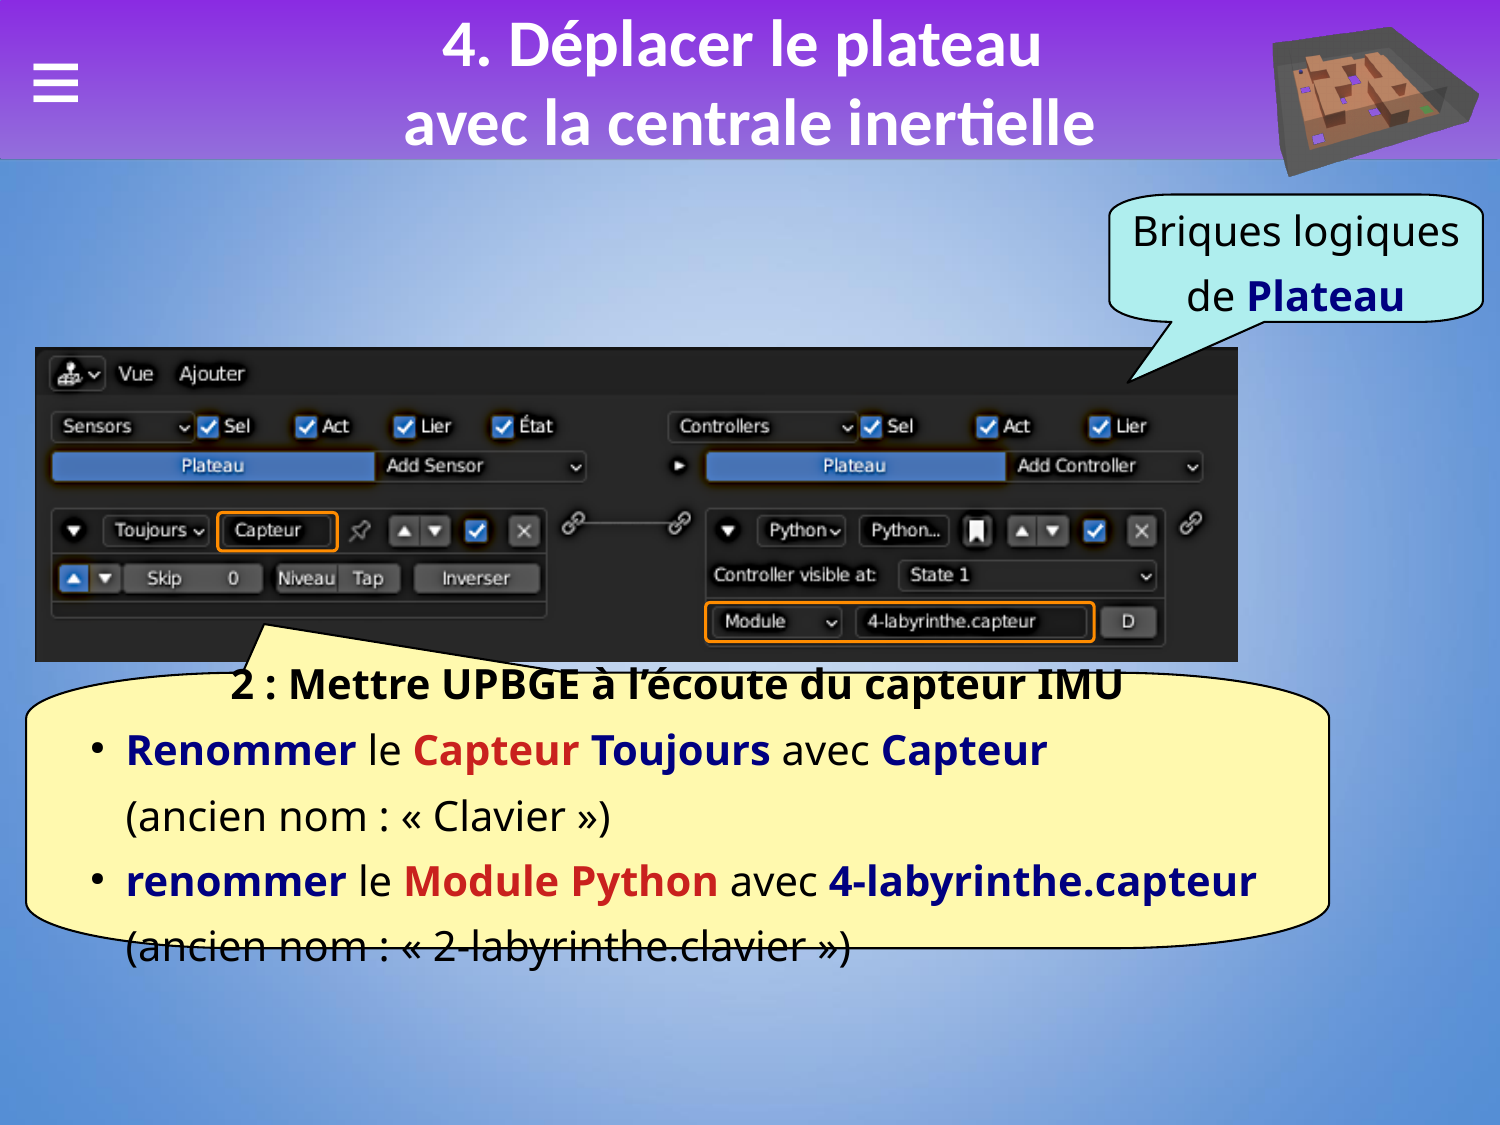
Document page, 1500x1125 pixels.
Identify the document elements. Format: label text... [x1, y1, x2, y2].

picture [0, 27, 1500, 1125]
text_box 4. Déplacer le plateau avec la centrale inertielle [0, 0, 1500, 159]
text_box 2 : Mettre UPBGE à l’écoute du capteur IMU Renommer le Capteur Toujours avec Capteur (ancien nom : « Clavier ») renommer le Module Python avec 4-labyrinthe.capteur (ancien nom : « 2-labyrinthe.clavier ») [26, 624, 1330, 949]
text_box Briques logiques de Plateau [1109, 194, 1483, 383]
text_box ≡ [14, 23, 101, 141]
